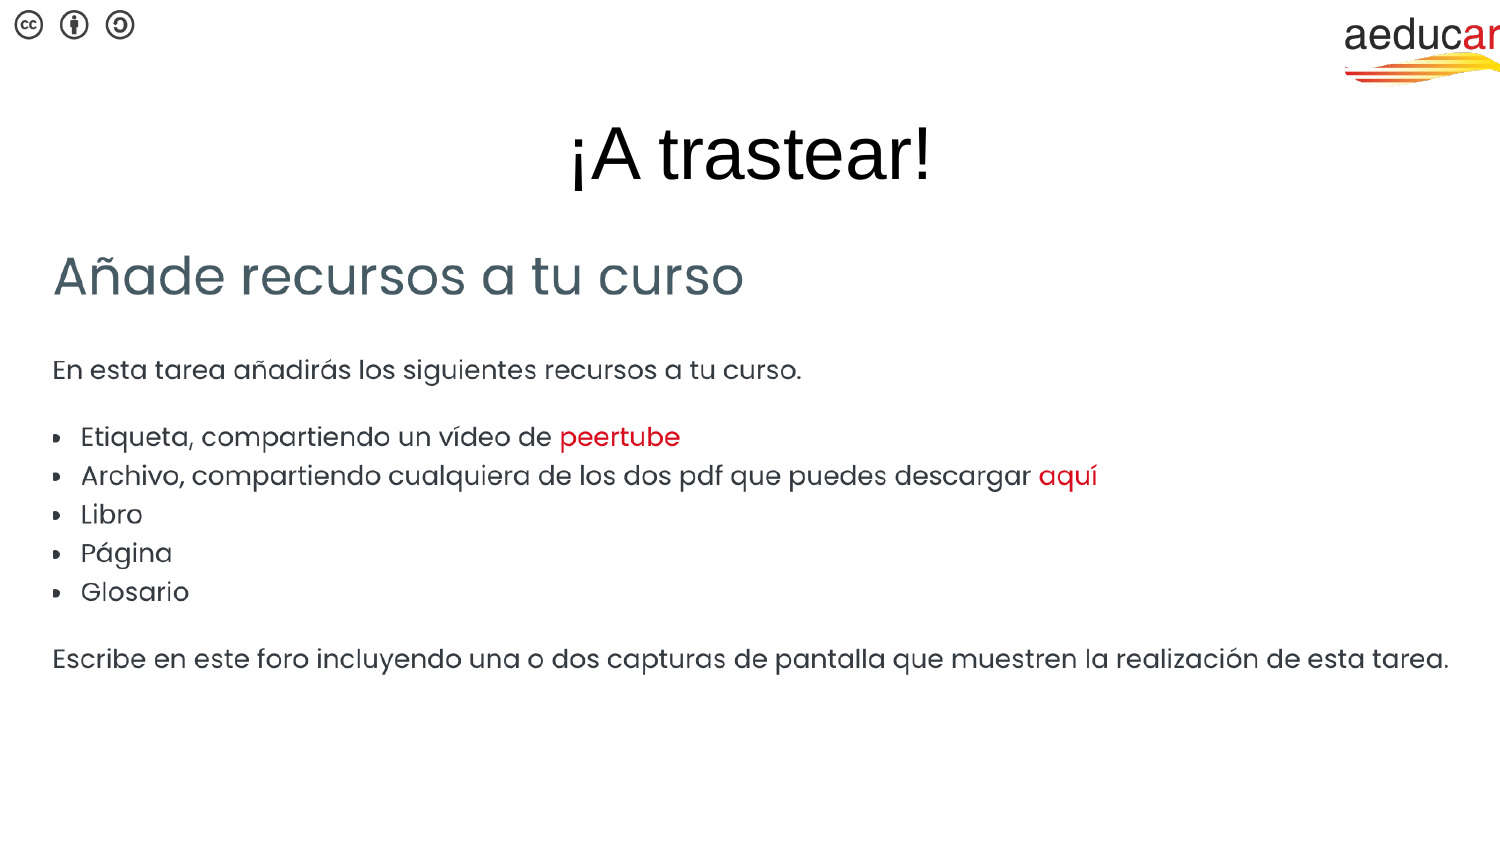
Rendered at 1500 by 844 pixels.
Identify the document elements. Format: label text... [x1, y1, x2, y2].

picture [0, 0, 146, 48]
title ¡A trastear! [51, 80, 1449, 219]
picture [24, 243, 1475, 694]
picture [1344, 0, 1500, 104]
